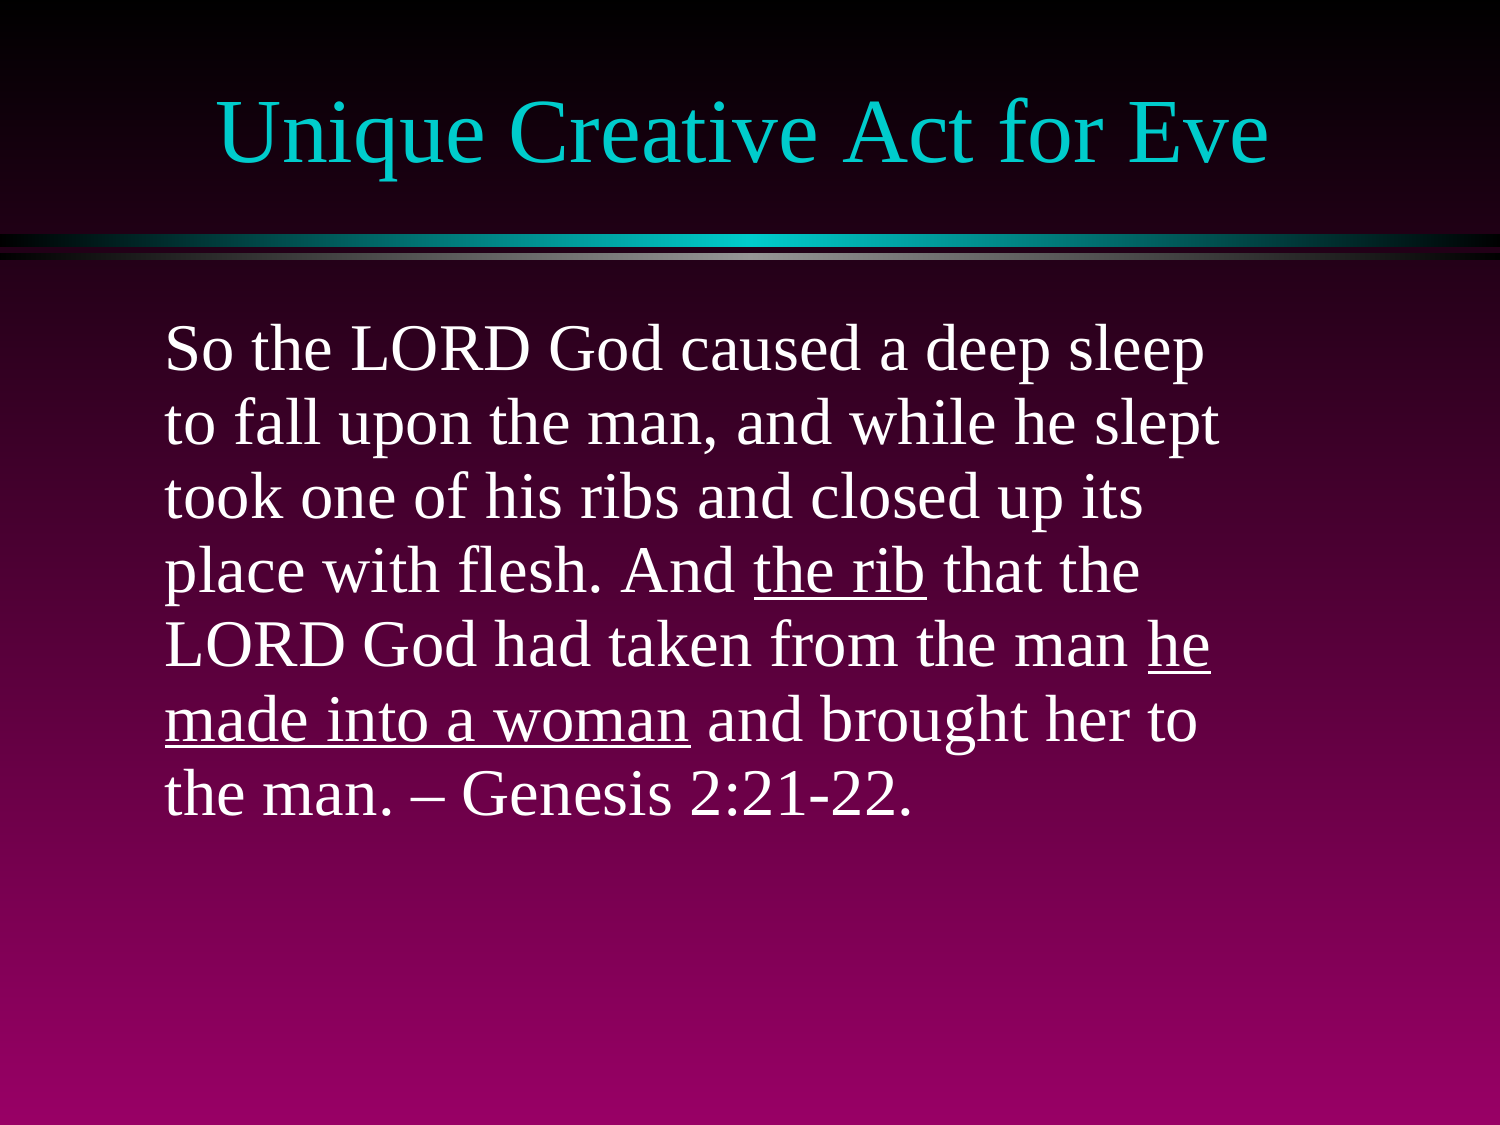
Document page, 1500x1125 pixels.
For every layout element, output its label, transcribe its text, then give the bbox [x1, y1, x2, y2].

title Unique Creative Act for Eve [99, 37, 1388, 225]
text_box So the LORD God caused a deep sleep to fall upon the man, and while he slept took one of his ribs and closed up its place with flesh. And the rib that the LORD God had taken from the man he made into a woman and brought her to the man. – Genesis 2:21-22. [150, 303, 1276, 838]
